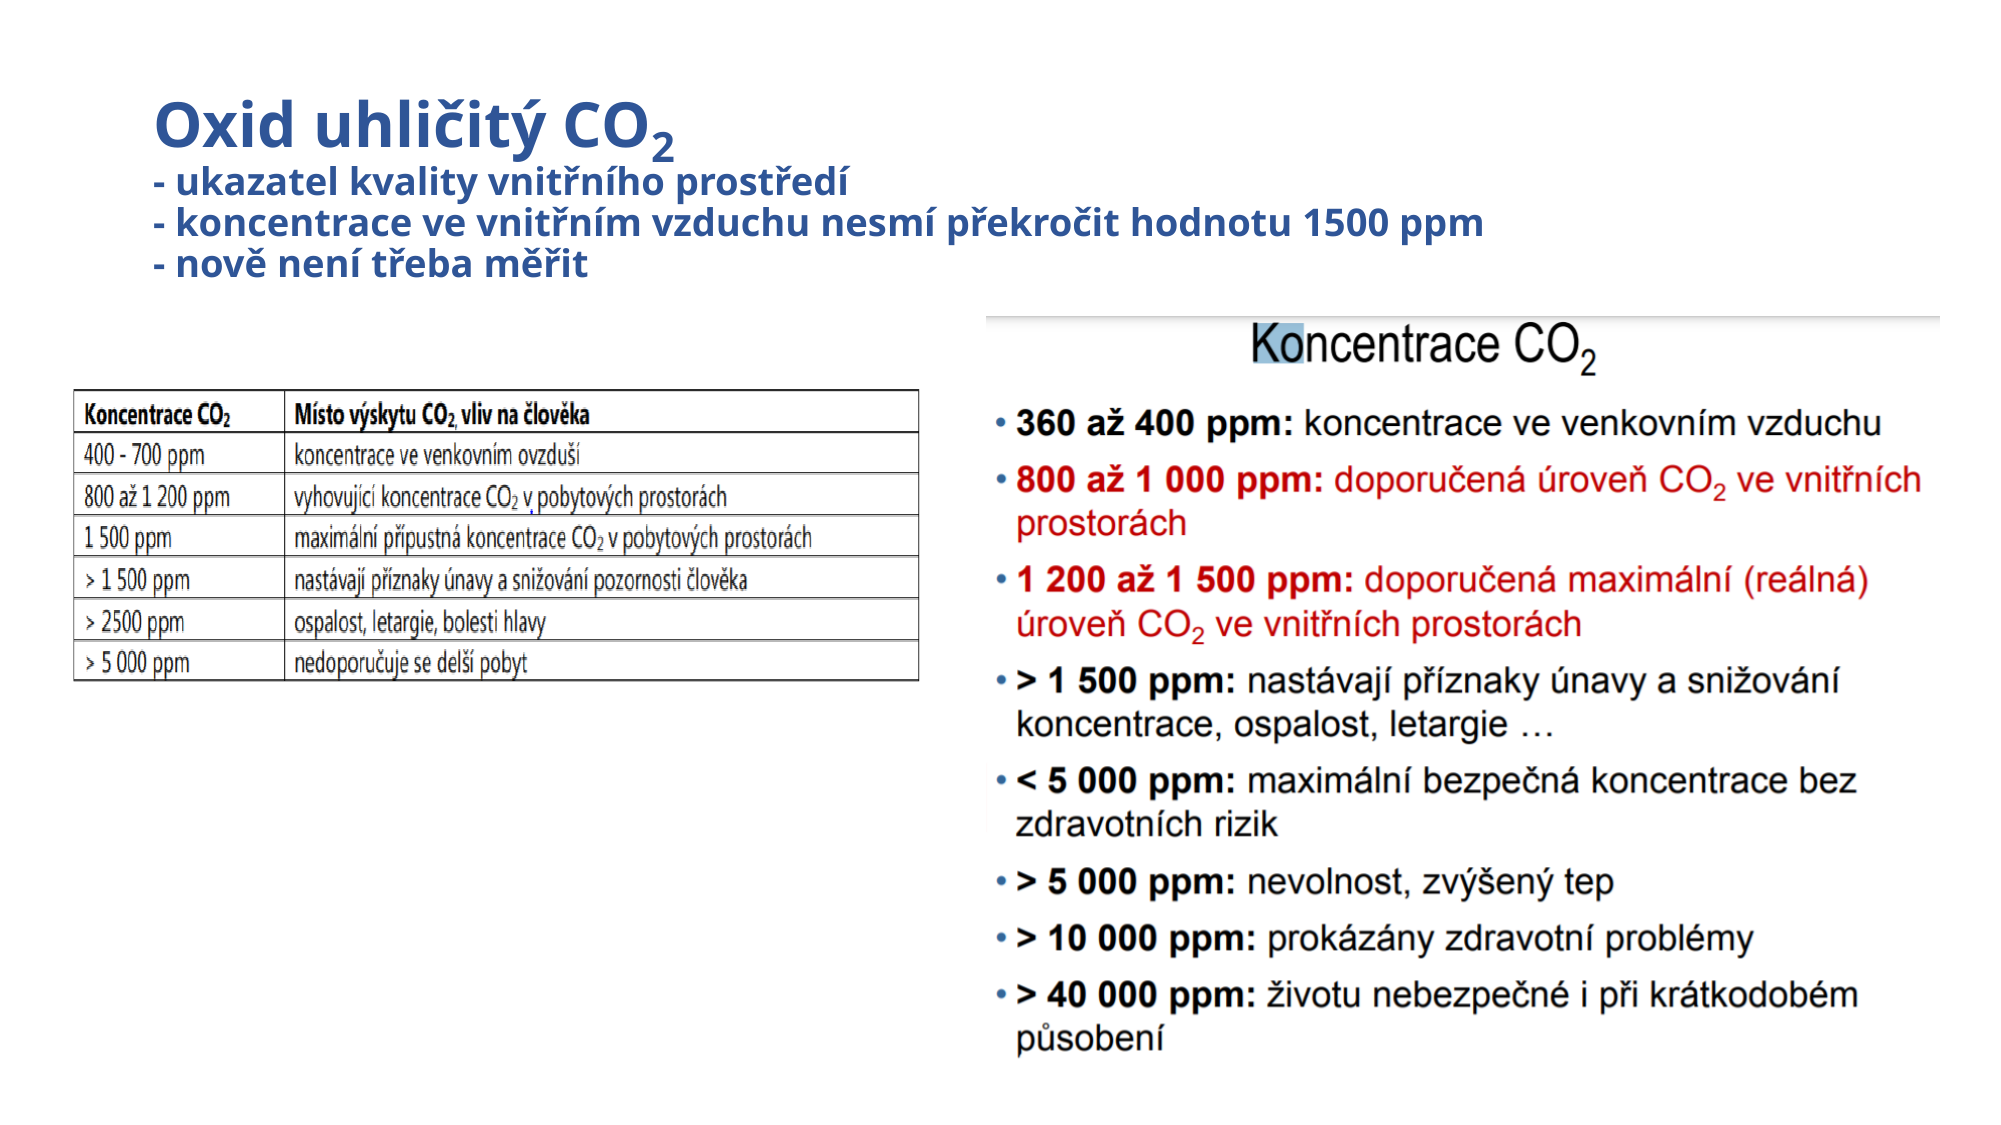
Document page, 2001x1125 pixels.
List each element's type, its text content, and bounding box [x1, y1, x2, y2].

picture [986, 316, 1940, 1074]
title Oxid uhličitý CO2 - ukazatel kvality vnitřního prostředí - koncentrace ve vnitřním vzduchu nesmí překročit hodnotu 1500 ppm - nově není třeba měřit [138, 76, 1910, 295]
picture [60, 379, 933, 695]
